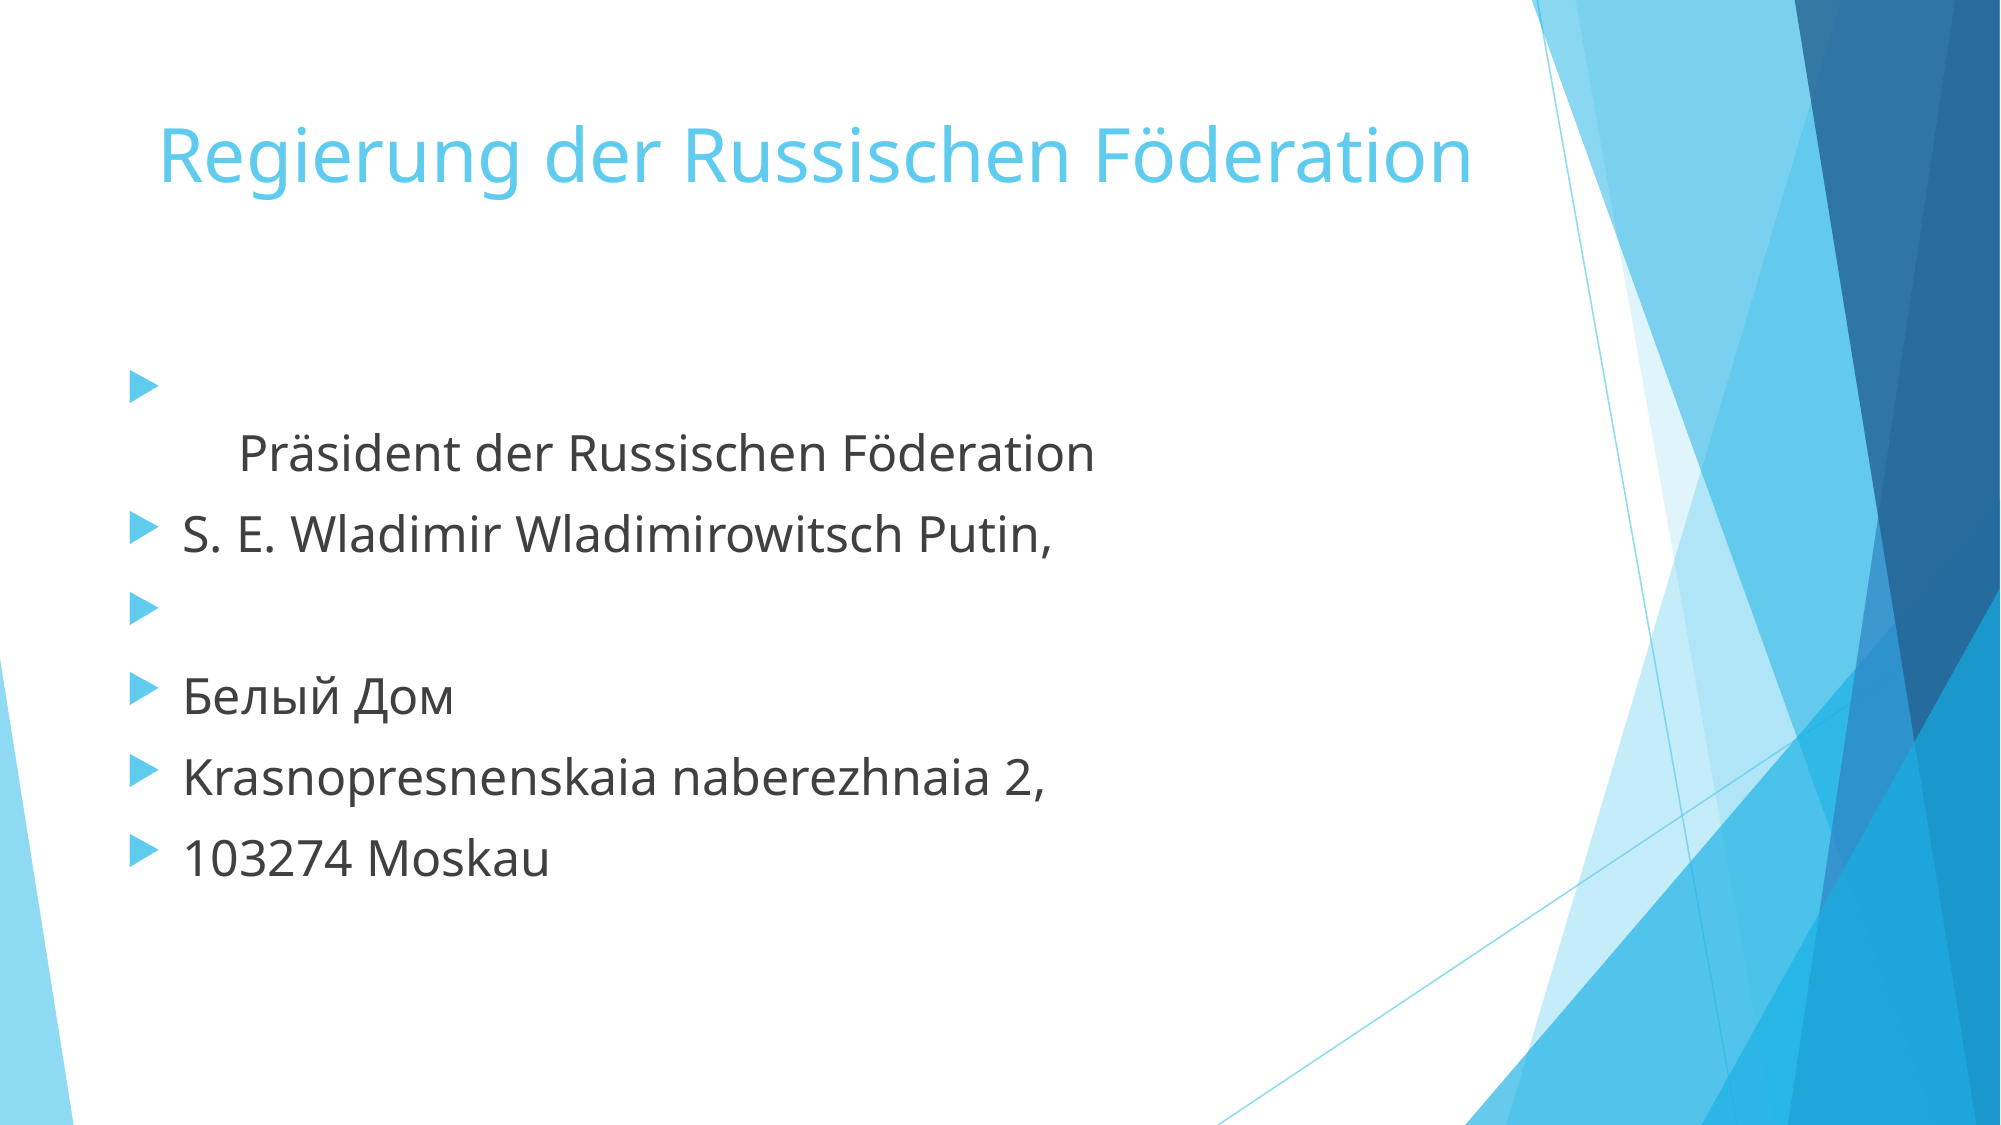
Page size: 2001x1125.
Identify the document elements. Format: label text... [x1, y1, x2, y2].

title Regierung der Russischen Föderation [111, 99, 1522, 317]
list Präsident der Russischen Föderation S. E. Wladimir Wladimirowitsch Putin, Белый Дом Krasnopresnenskaia naberezhnaia 2, 103274 Moskau [111, 354, 1522, 992]
